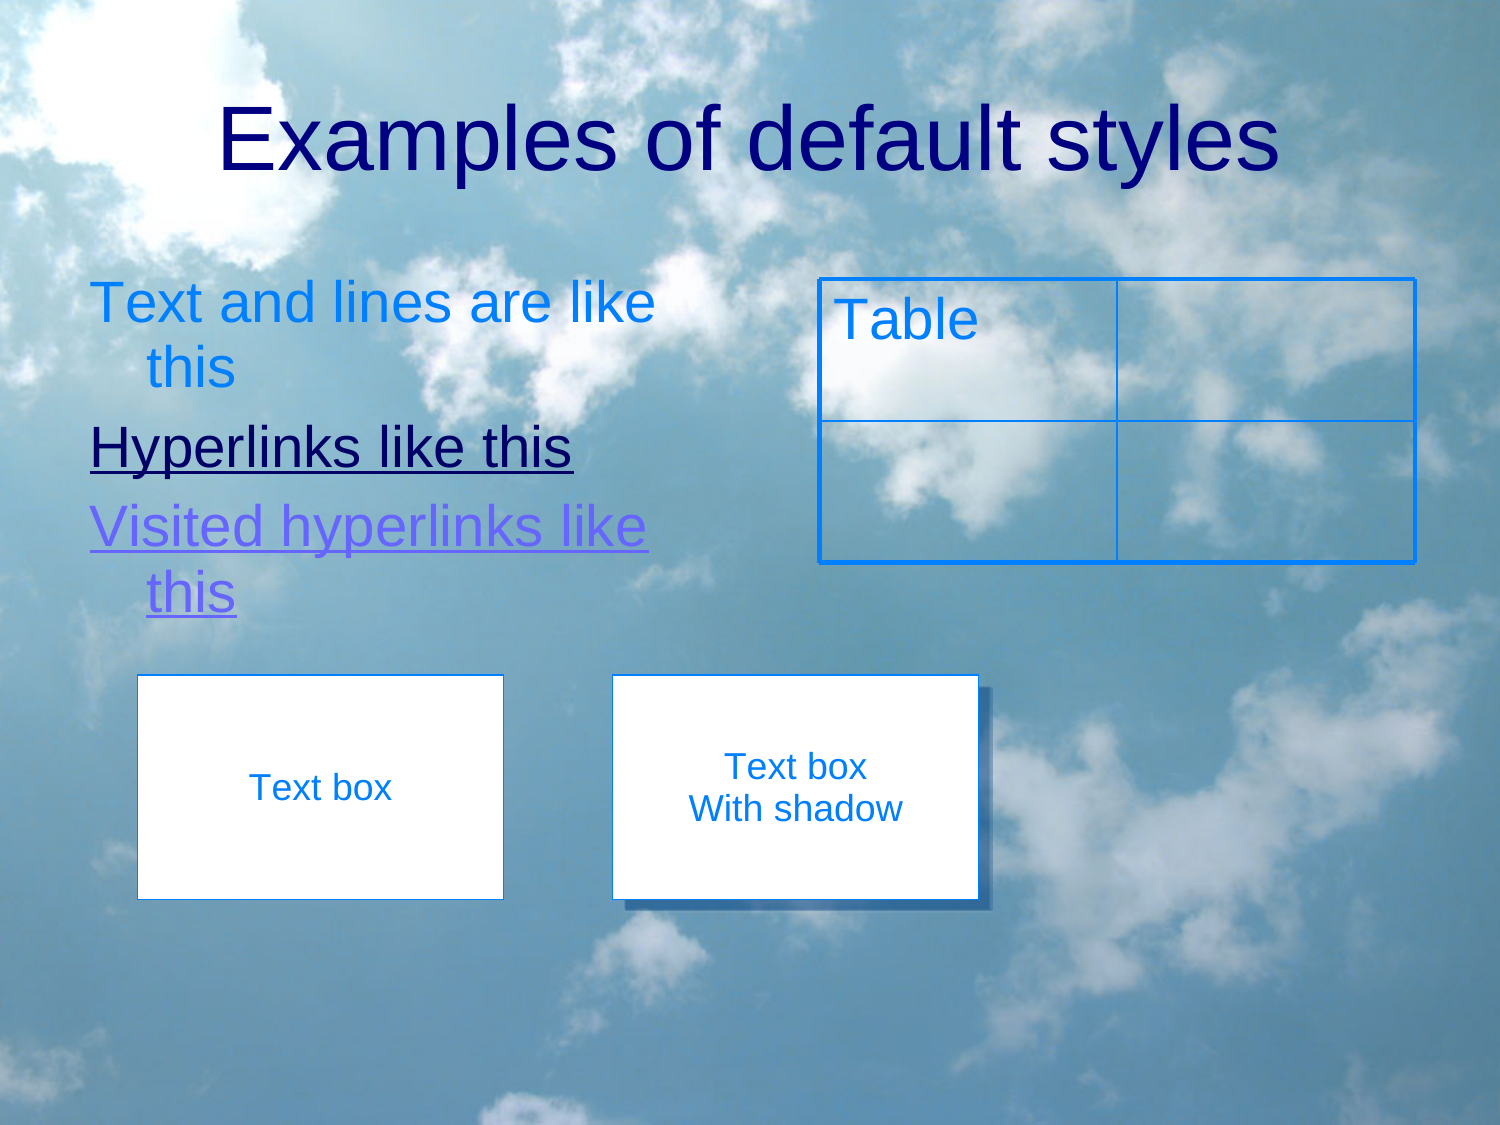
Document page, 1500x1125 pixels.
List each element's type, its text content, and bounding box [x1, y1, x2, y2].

list Text and lines are like this Hyperlinks like this Visited hyperlinks like this [75, 262, 738, 870]
text_box Text box With shadow [612, 674, 979, 900]
text_box Table [822, 281, 1116, 420]
text_box Text box [137, 674, 504, 900]
picture [0, 0, 1500, 1125]
title Examples of default styles [75, 45, 1426, 233]
